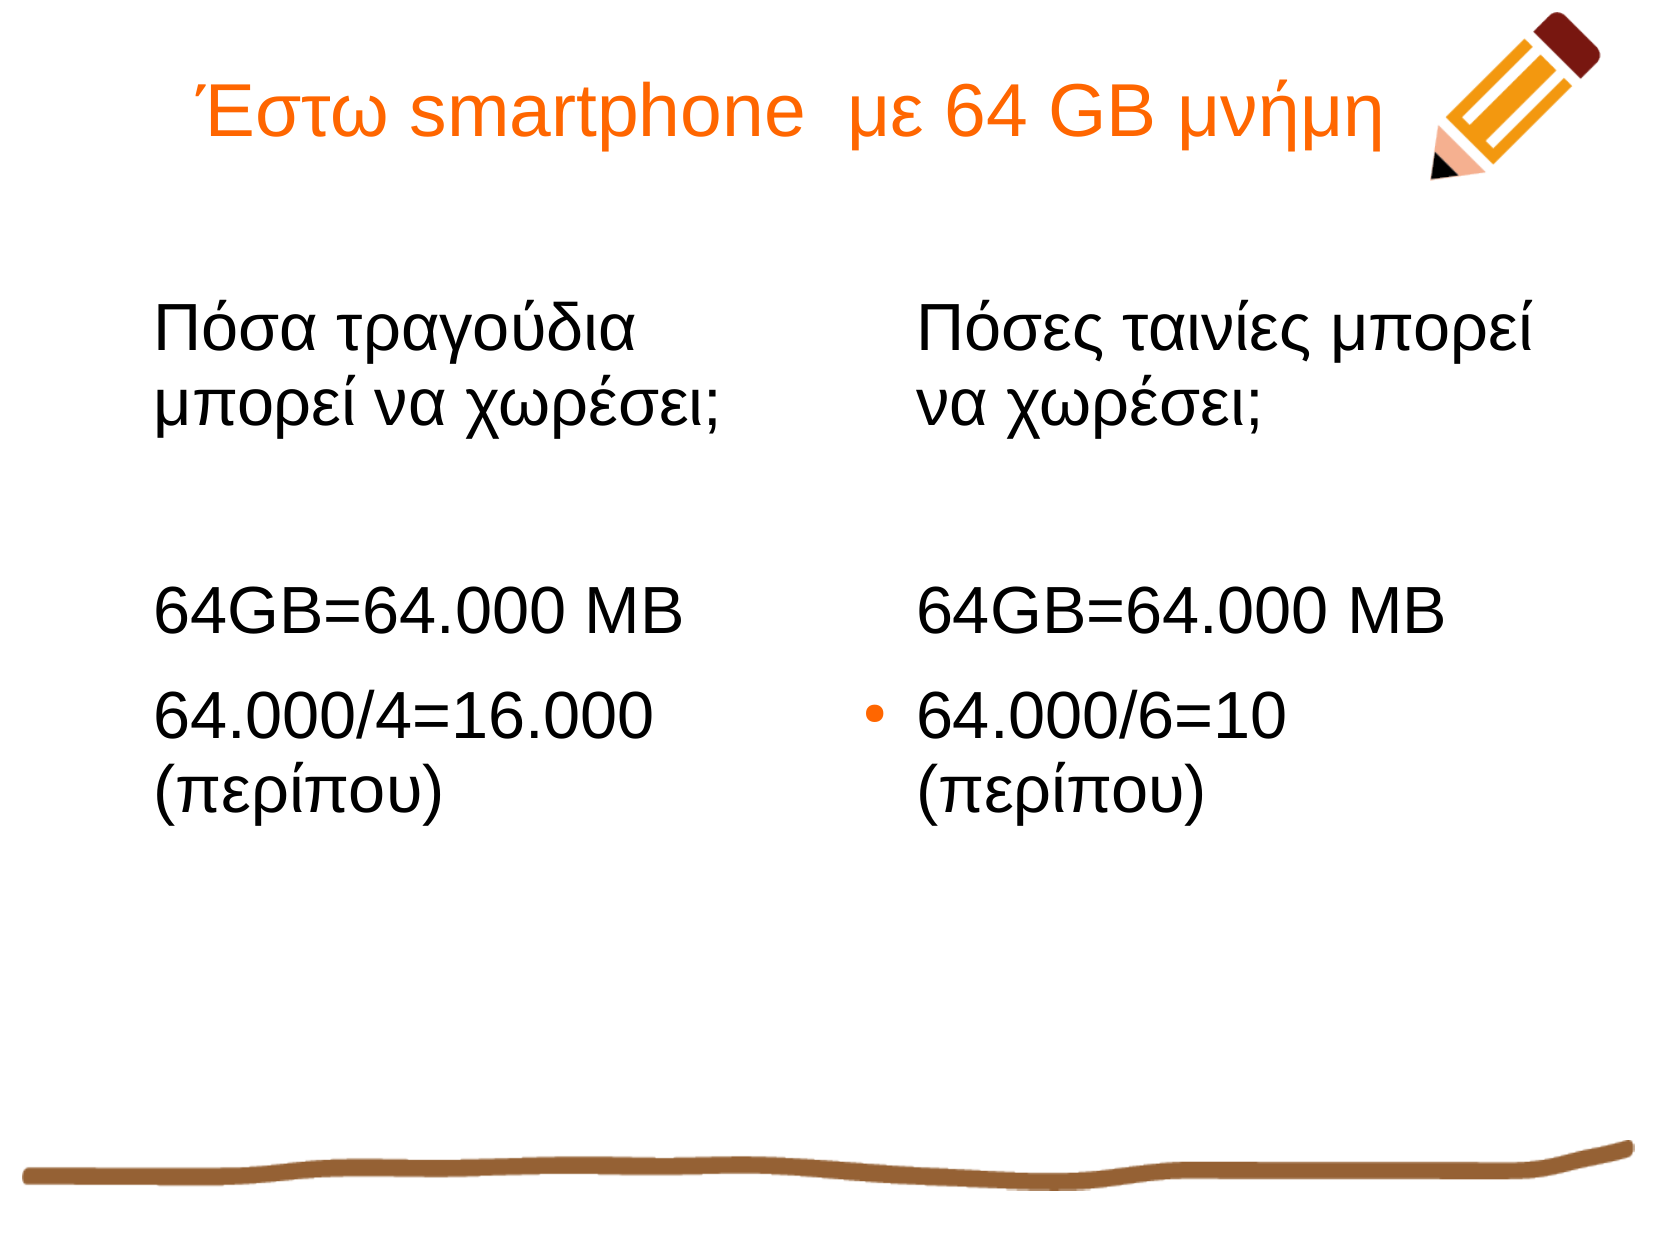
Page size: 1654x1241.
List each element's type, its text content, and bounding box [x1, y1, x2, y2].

title Έστω smartphone με 64 GB μνήμη [82, 49, 1430, 172]
list Πόσα τραγούδια μπορεί να χωρέσει; 64GB=64.000 MB 64.000/4=16.000 (περίπου) [82, 290, 809, 1122]
list Πόσες ταινίες μπορεί να χωρέσει; 64GB=64.000 MB 64.000/6=10 (περίπου) [845, 290, 1572, 1122]
picture [22, 1140, 1635, 1191]
picture [1430, 12, 1601, 181]
